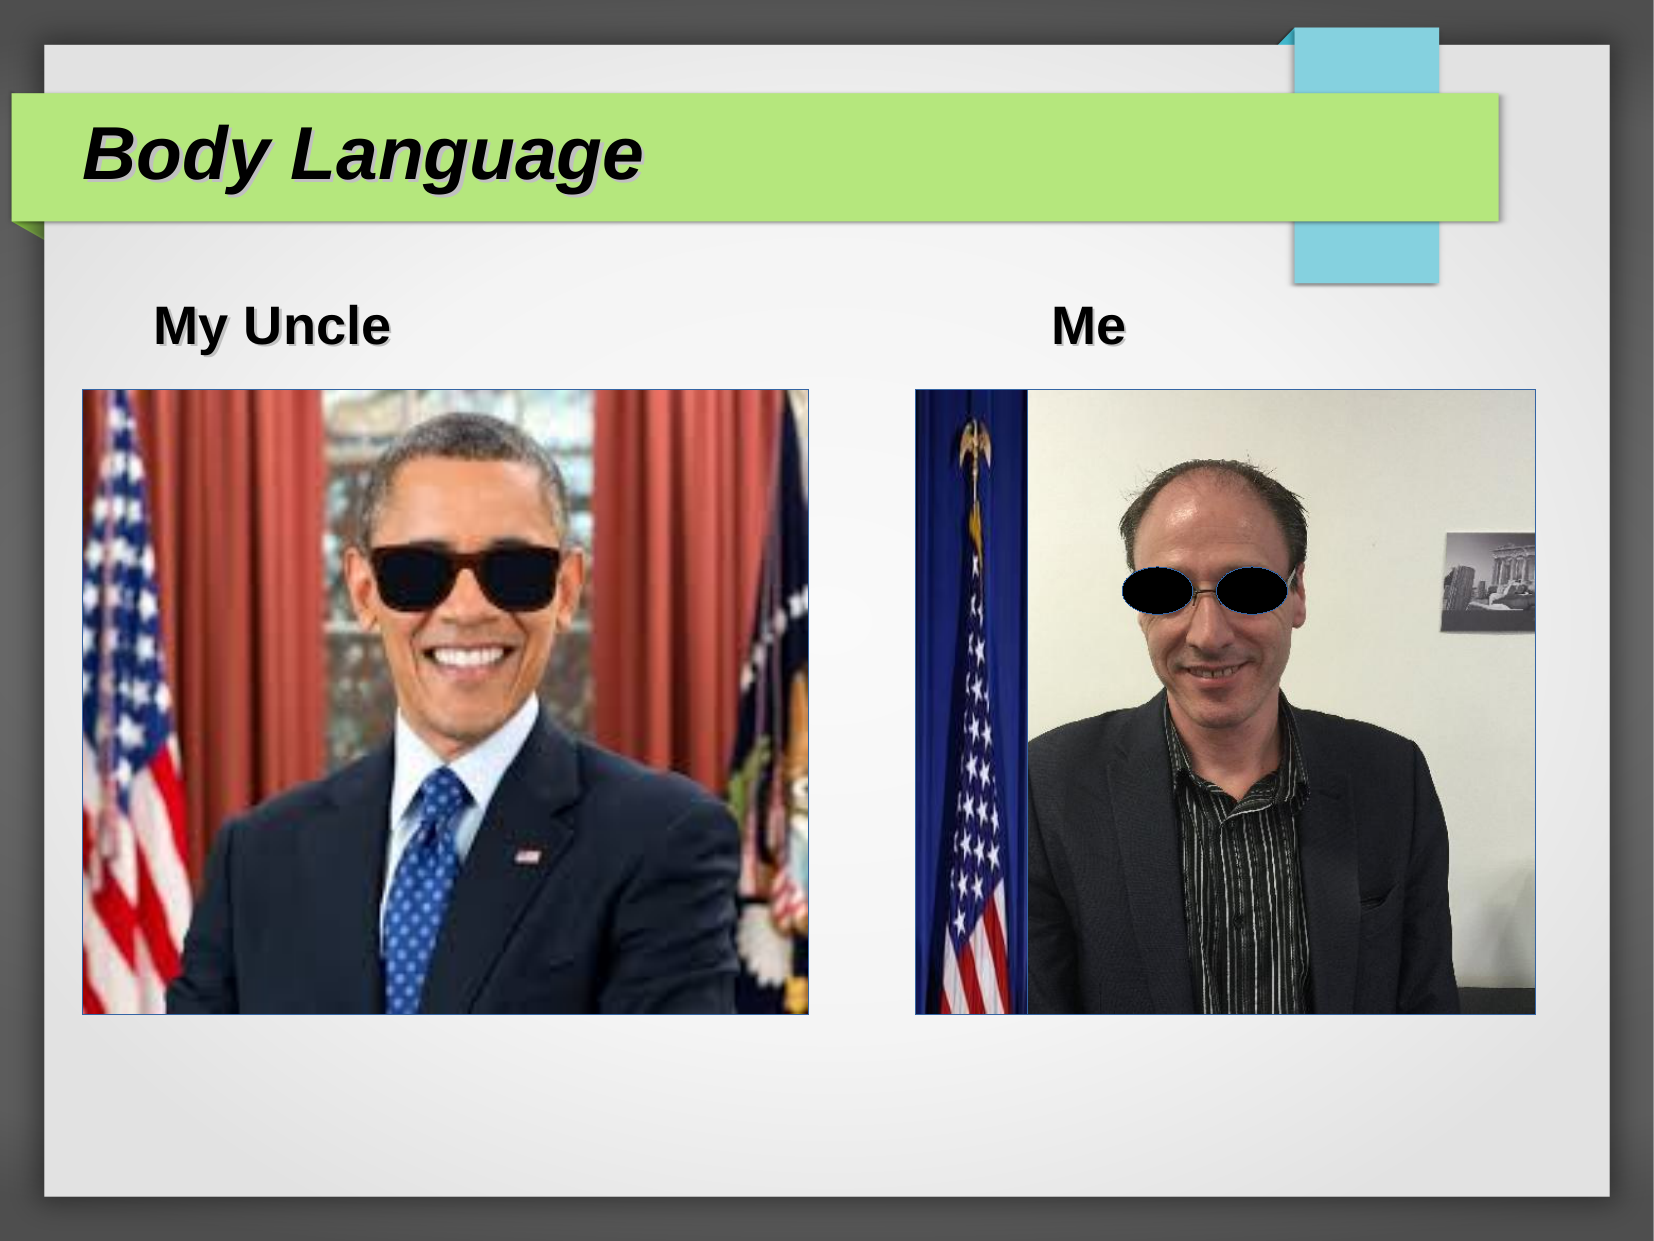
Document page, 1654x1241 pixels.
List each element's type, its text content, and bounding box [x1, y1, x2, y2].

list My Uncle [82, 295, 809, 389]
text_box [1122, 566, 1193, 615]
picture [0, 0, 1654, 1241]
title Body Language [82, 94, 1264, 213]
list Me [845, 295, 1572, 1015]
text_box [1216, 566, 1288, 615]
